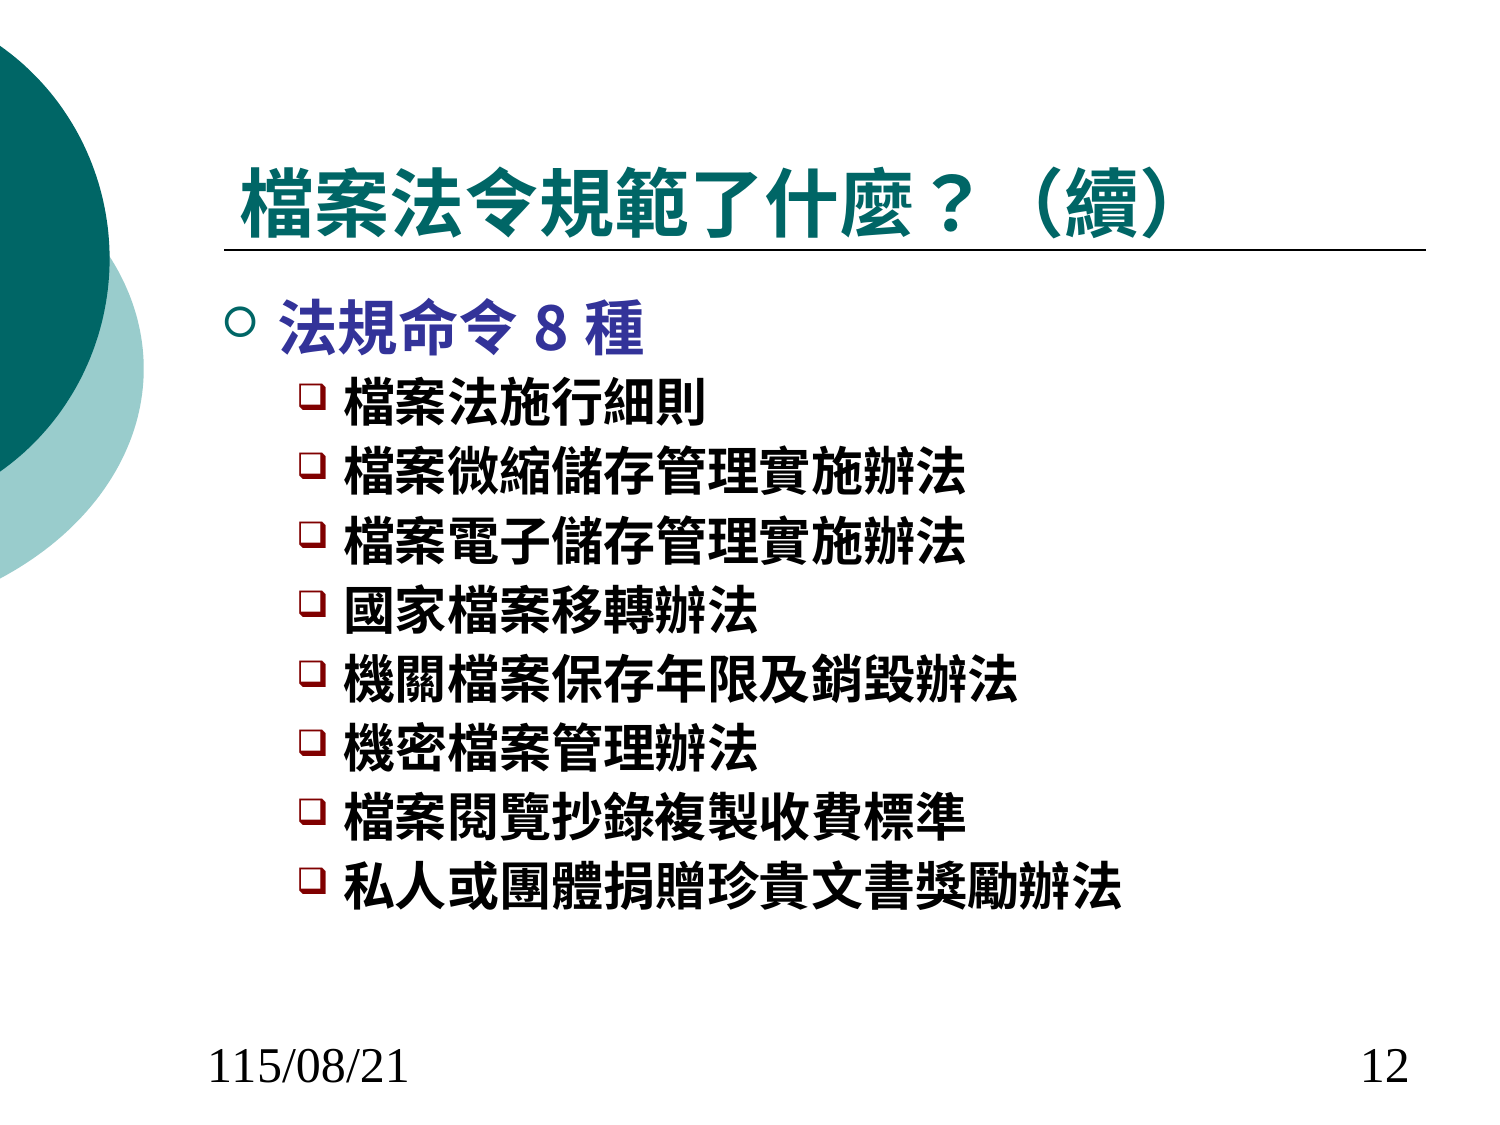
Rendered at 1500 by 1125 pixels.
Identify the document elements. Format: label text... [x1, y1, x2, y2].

title 檔案法令規範了什麼？（續） [225, 66, 1500, 254]
list 法規命令8種 檔案法施行細則 檔案微縮儲存管理實施辦法 檔案電子儲存管理實施辦法 國家檔案移轉辦法 機關檔案保存年限及銷毀辦法 機密檔案管理辦法 檔案閱覽抄錄複製收費標準 私人或團體捐贈珍貴文書獎勵辦法 [206, 290, 1476, 1025]
